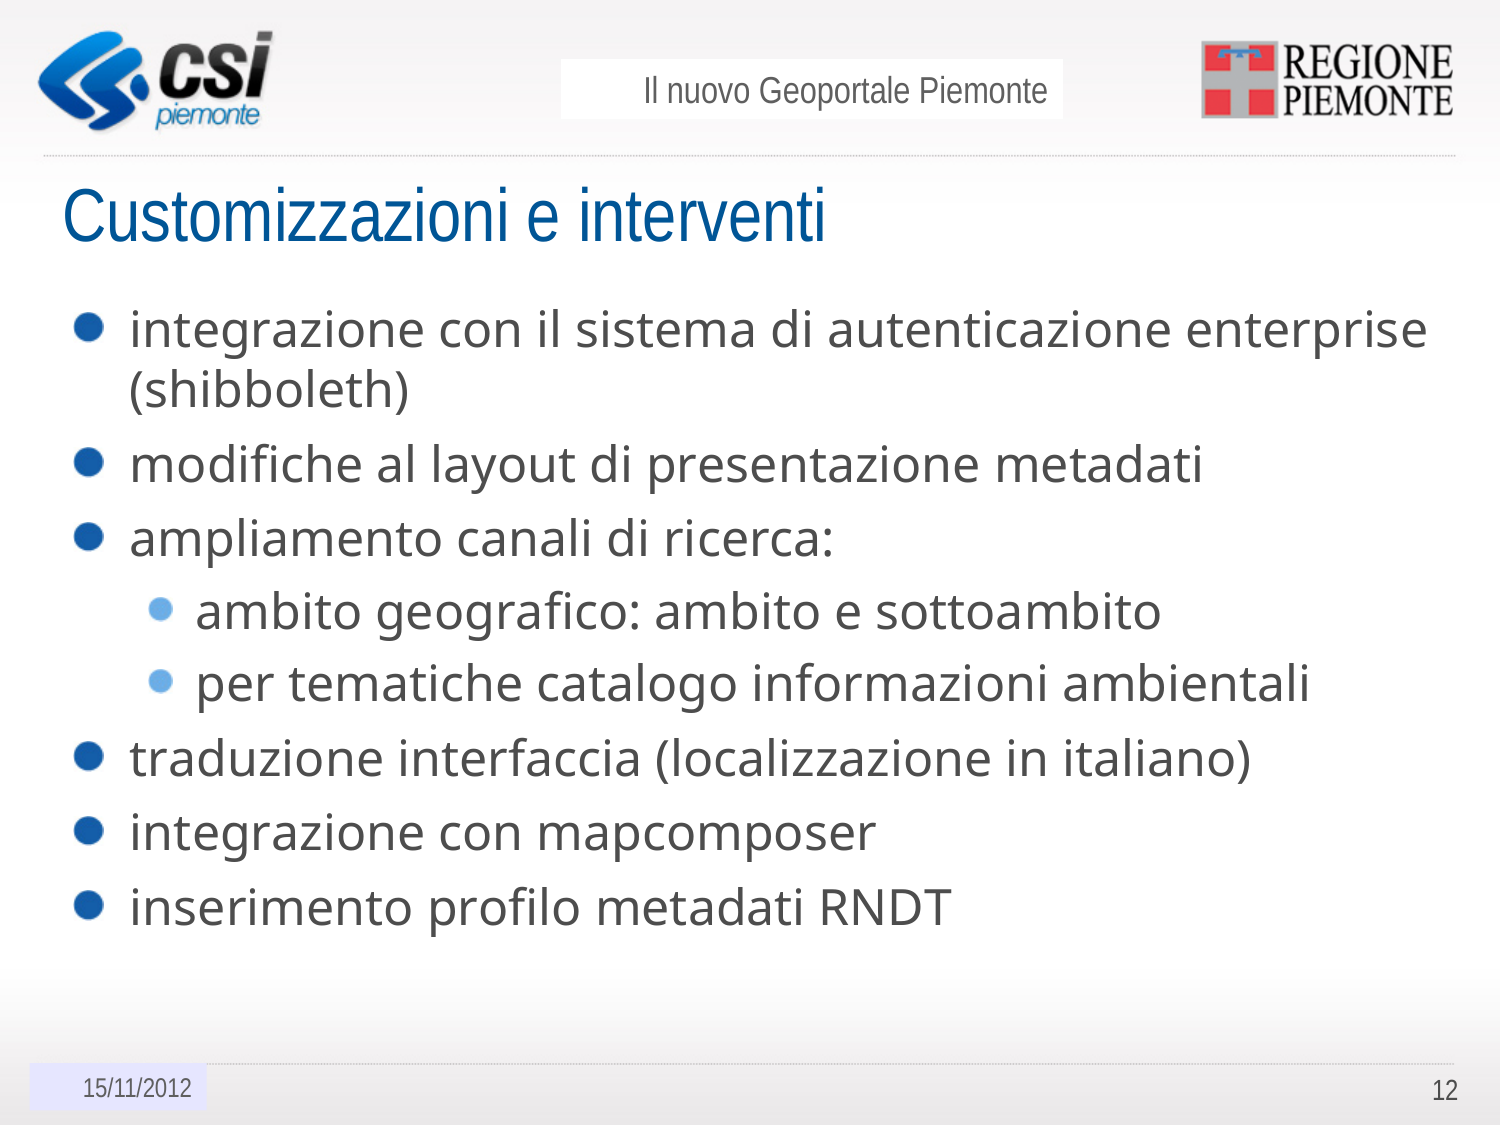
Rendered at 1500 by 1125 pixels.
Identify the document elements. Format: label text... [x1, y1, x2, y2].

text_box Il nuovo Geoportale Piemonte [561, 59, 1063, 119]
picture [0, 0, 1500, 1125]
list integrazione con il sistema di autenticazione enterprise (shibboleth) modifiche al layout di presentazione metadati ampliamento canali di ricerca: ambito geografico: ambito e sottoambito per tematiche catalogo informazioni ambientali traduzione interfaccia (localizzazione in italiano) integrazione con mapcomposer inserimento profilo metadati RNDT [59, 290, 1453, 1125]
title Customizzazioni e interventi [47, 158, 1447, 370]
text_box 15/11/2012 [29, 1063, 207, 1111]
